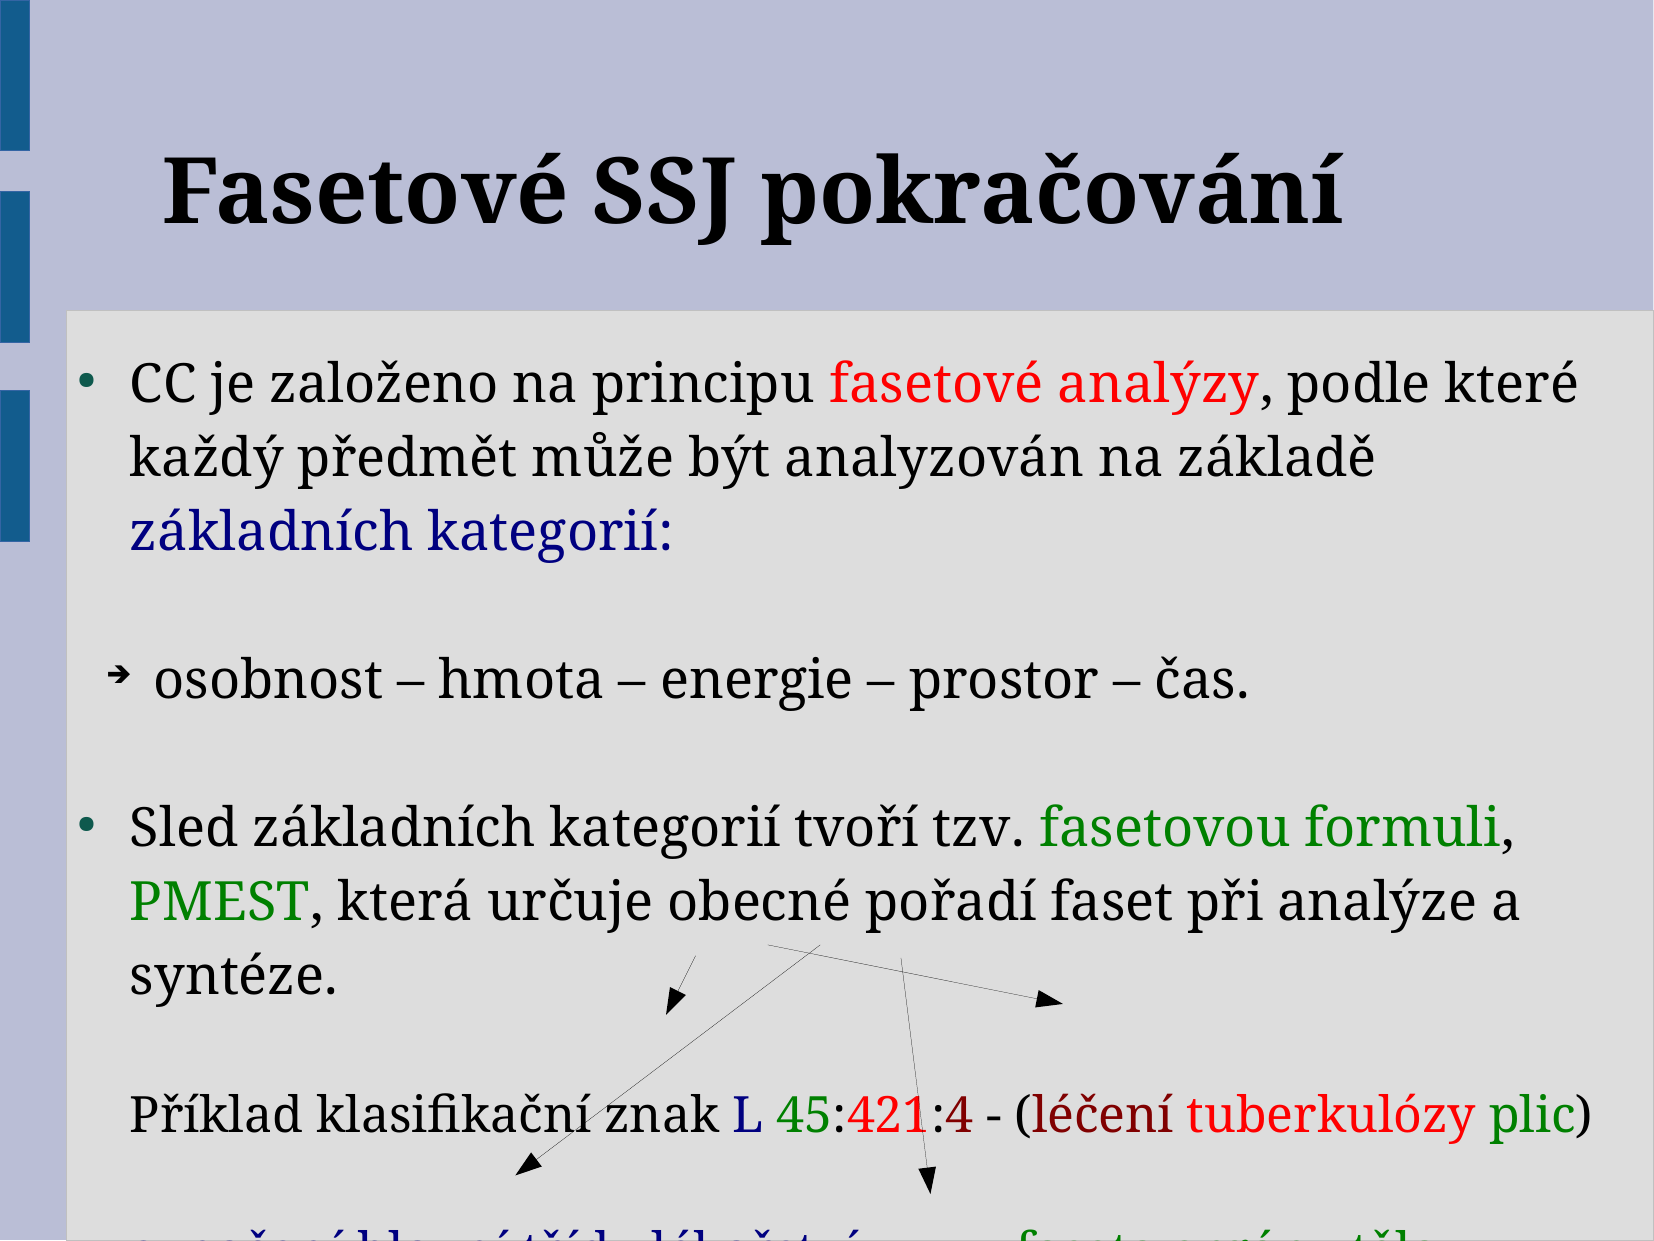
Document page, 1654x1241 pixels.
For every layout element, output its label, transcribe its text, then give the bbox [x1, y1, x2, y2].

text_box Fasetové SSJ pokračování [147, 118, 1506, 238]
list CC je založeno na principu fasetové analýzy, podle které každý předmět může být analyzován na základě základních kategorií: osobnost – hmota – energie – prostor – čas. Sled základních kategorií tvoří tzv. fasetovou formuli, PMEST, která určuje obecné pořadí faset při analýze a syntéze. Příklad klasifikační znak L 45:421:4 - (léčení tuberkulózy plic) označení hlavní třídy lékařství faseta orgány těla (osobnost) faseta problémy medicíny (hmota-vlastnost) faseta ošetřování a léčení (energie) [59, 344, 1654, 1241]
